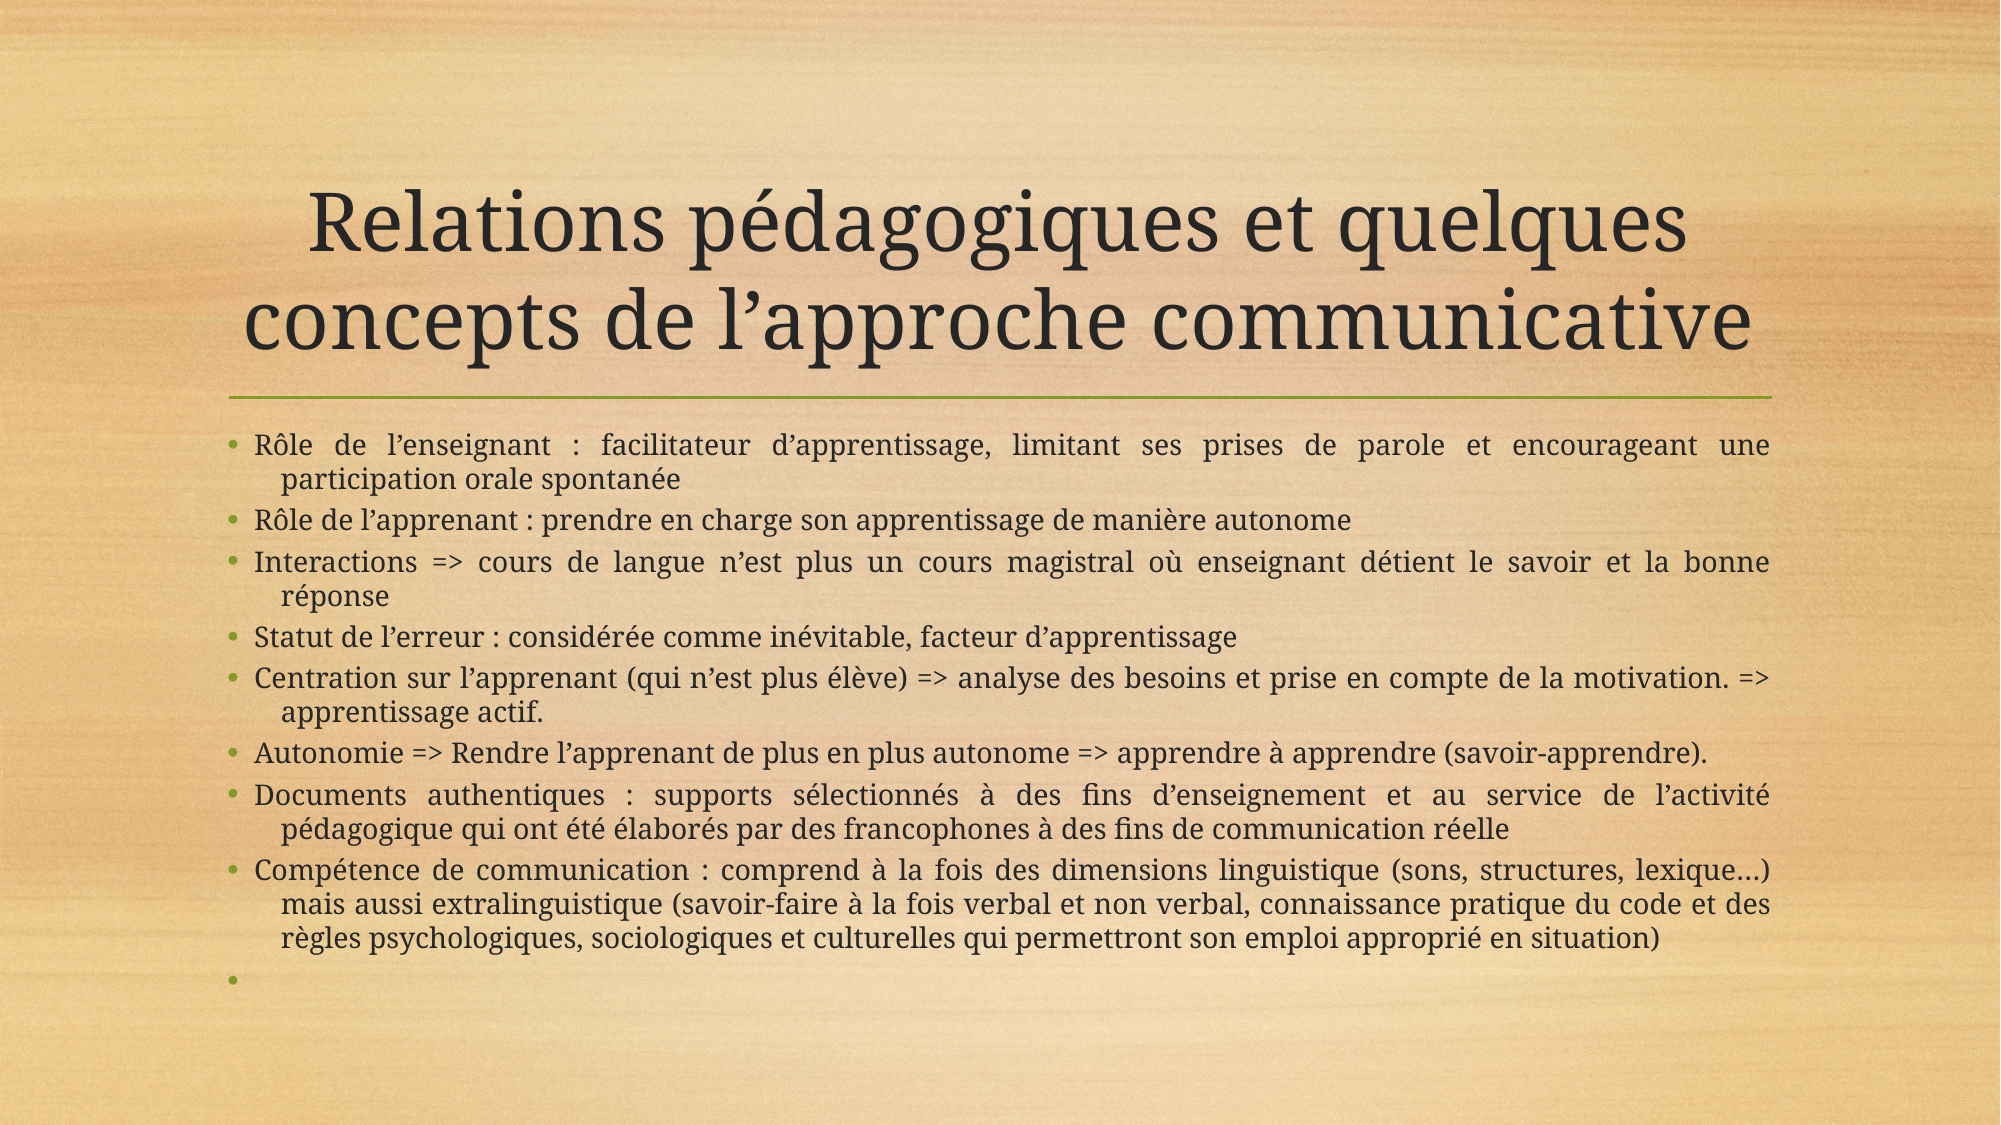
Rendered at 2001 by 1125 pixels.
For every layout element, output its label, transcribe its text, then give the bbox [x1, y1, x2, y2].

title Relations pédagogiques et quelques concepts de l’approche communicative [212, 161, 1788, 376]
list Rôle de l’enseignant : facilitateur d’apprentissage, limitant ses prises de parole et encourageant une participation orale spontanée Rôle de l’apprenant : prendre en charge son apprentissage de manière autonome Interactions => cours de langue n’est plus un cours magistral où enseignant détient le savoir et la bonne réponse Statut de l’erreur : considérée comme inévitable, facteur d’apprentissage Centration sur l’apprenant (qui n’est plus élève) => analyse des besoins et prise en compte de la motivation. => apprentissage actif. Autonomie => Rendre l’apprenant de plus en plus autonome => apprendre à apprendre (savoir-apprendre). Documents authentiques : supports sélectionnés à des fins d’enseignement et au service de l’activité pédagogique qui ont été élaborés par des francophones à des fins de communication réelle Compétence de communication : comprend à la fois des dimensions linguistique (sons, structures, lexique…) mais aussi extralinguistique (savoir-faire à la fois verbal et non verbal, connaissance pratique du code et des règles psychologiques, sociologiques et culturelles qui permettront son emploi approprié en situation) [212, 419, 1788, 964]
